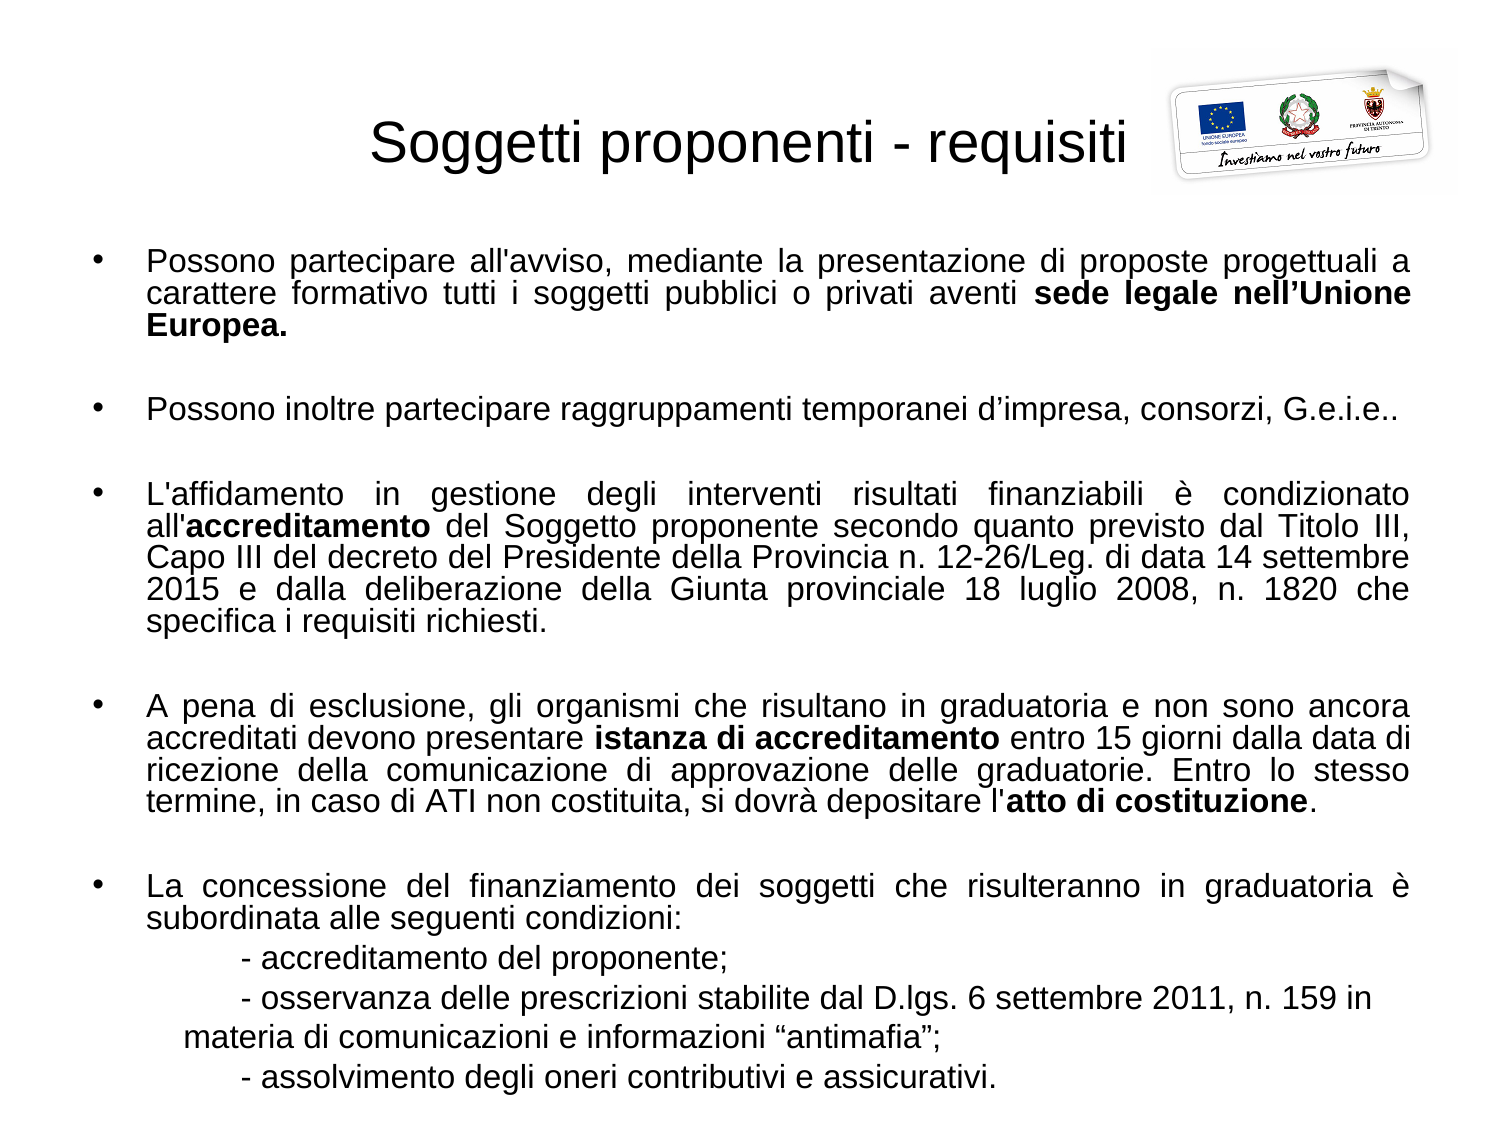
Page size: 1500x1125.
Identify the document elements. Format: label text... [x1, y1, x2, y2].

picture [1151, 48, 1459, 196]
title Soggetti proponenti - requisiti [75, 45, 1426, 233]
list Possono partecipare all'avviso, mediante la presentazione di proposte progettuali a carattere formativo tutti i soggetti pubblici o privati aventi sede legale nell’Unione Europea. Possono inoltre partecipare raggruppamenti temporanei d’impresa, consorzi, G.e.i.e.. L'affidamento in gestione degli interventi risultati finanziabili è condizionato all'accreditamento del Soggetto proponente secondo quanto previsto dal Titolo III, Capo III del decreto del Presidente della Provincia n. 12-26/Leg. di data 14 settembre 2015 e dalla deliberazione della Giunta provinciale 18 luglio 2008, n. 1820 che specifica i requisiti richiesti. A pena di esclusione, gli organismi che risultano in graduatoria e non sono ancora accreditati devono presentare istanza di accreditamento entro 15 giorni dalla data di ricezione della comunicazione di approvazione delle graduatorie. Entro lo stesso termine, in caso di ATI non costituita, si dovrà depositare l'atto di costituzione. La concessione del finanziamento dei soggetti che risulteranno in graduatoria è subordinata alle seguenti condizioni: - accreditamento del proponente; - osservanza delle prescrizioni stabilite dal D.lgs. 6 settembre 2011, n. 159 in materia di comunicazioni e informazioni “antimafia”; - assolvimento degli oneri contributivi e assicurativi. [76, 188, 1427, 1075]
